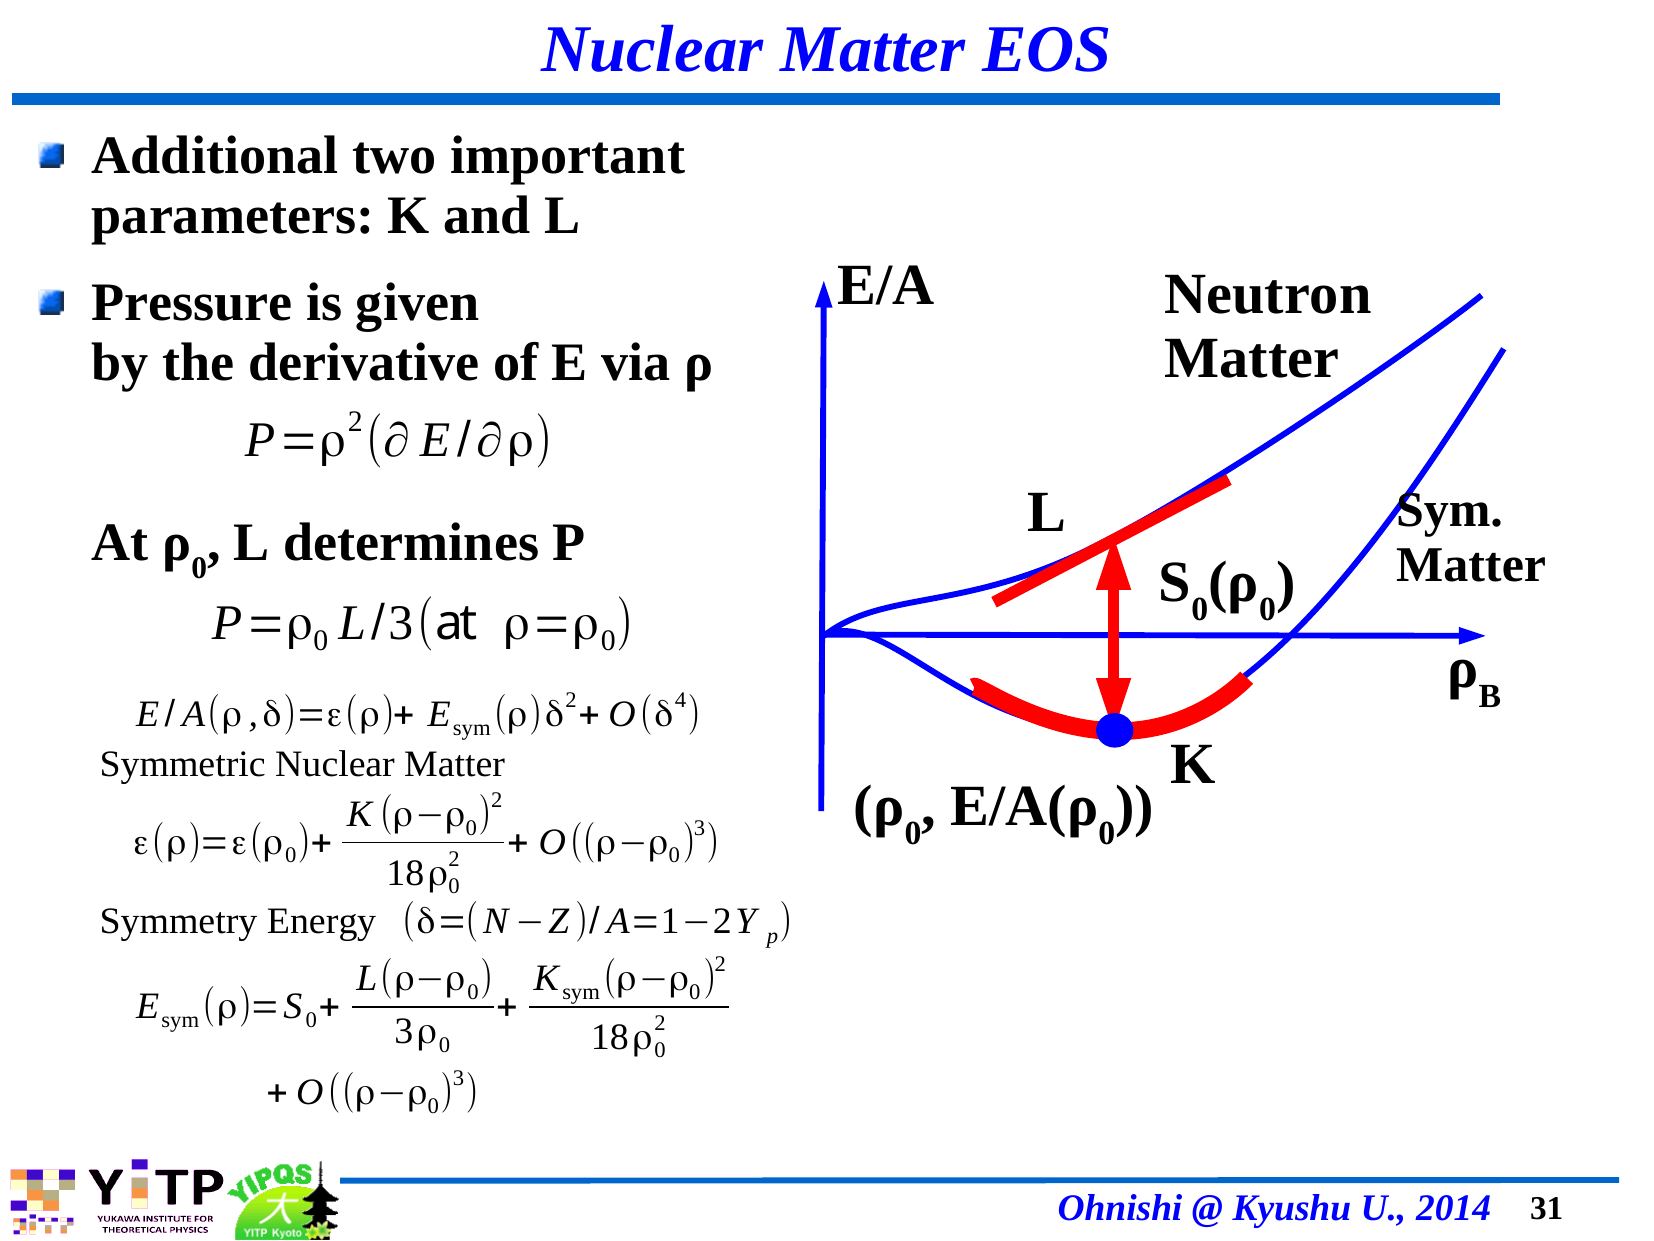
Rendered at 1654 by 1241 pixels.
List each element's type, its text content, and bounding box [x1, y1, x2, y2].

text_box L [1027, 479, 1093, 553]
picture [0, 1154, 340, 1241]
text_box (ρ0, E/A(ρ0)) [853, 773, 1187, 862]
chart [202, 594, 639, 659]
title Nuclear Matter EOS [0, 0, 1654, 99]
text_box ρB [1447, 635, 1538, 725]
text_box [1099, 715, 1131, 745]
text_box E/A [837, 252, 946, 326]
chart [93, 687, 799, 1119]
chart [235, 405, 558, 470]
text_box Sym. Matter [1396, 481, 1589, 617]
text_box S0(ρ0) [1158, 549, 1310, 638]
list Additional two important parameters: K and L Pressure is given by the derivative of E via ρ At ρ0, L determines P [20, 124, 1621, 1137]
text_box K [1170, 731, 1239, 805]
text_box Neutron Matter [1164, 261, 1436, 408]
